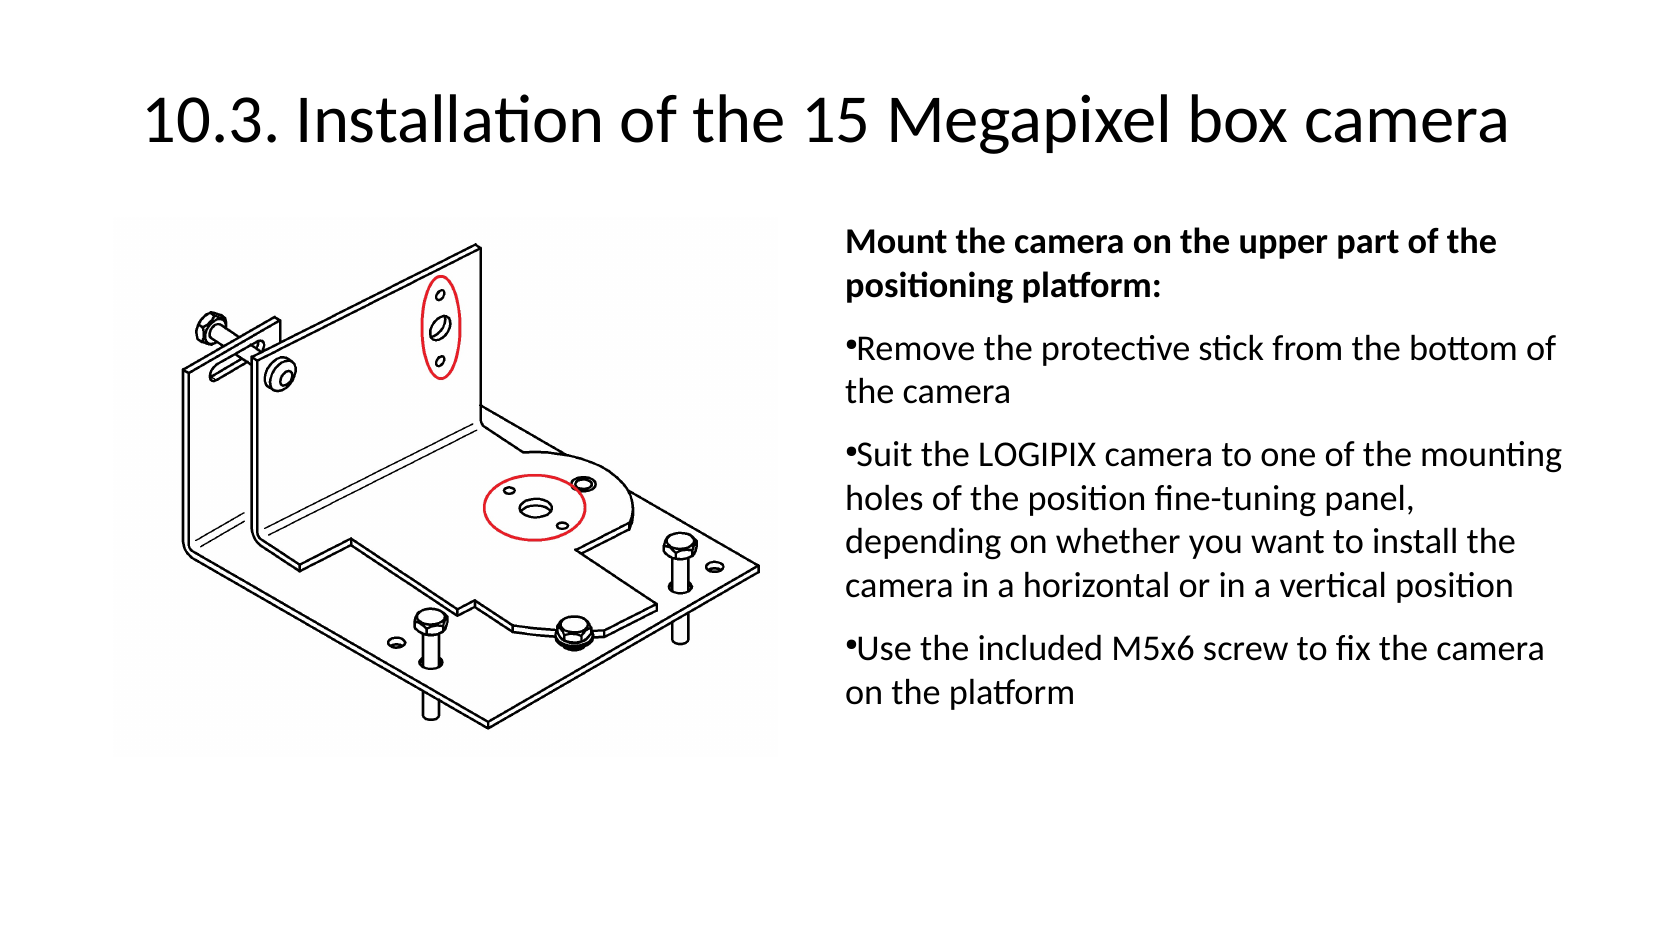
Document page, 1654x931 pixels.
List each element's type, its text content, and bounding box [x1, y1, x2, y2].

list Mount the camera on the upper part of the positioning platform: Remove the protective stick from the bottom of the camera Suit the LOGIPIX camera to one of the mounting holes of the position fine-tuning panel, depending on whether you want to install the camera in a horizontal or in a vertical position Use the included M5x6 screw to fix the camera on the platform [845, 217, 1572, 758]
title 10.3. Installation of the 15 Megapixel box camera [82, 73, 1571, 157]
picture [113, 217, 778, 758]
